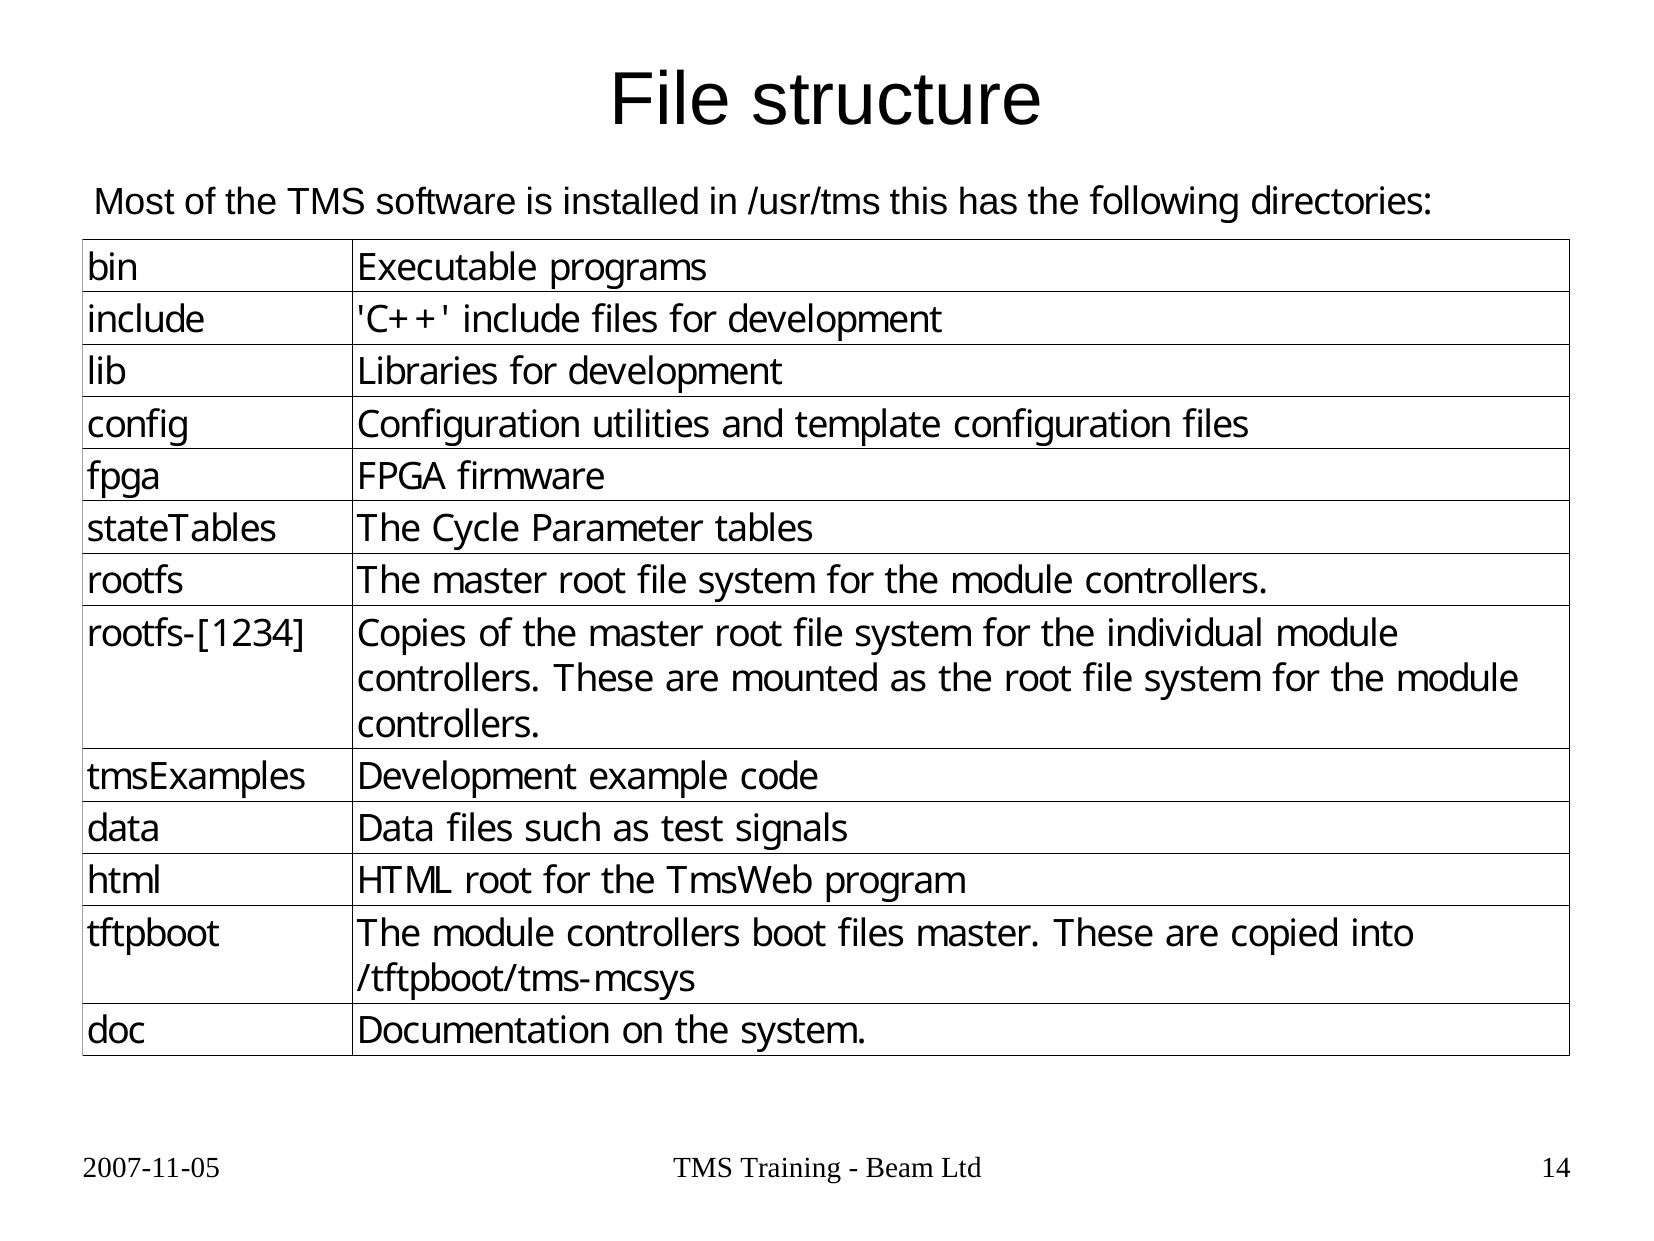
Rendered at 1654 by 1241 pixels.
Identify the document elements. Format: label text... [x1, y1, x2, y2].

title File structure [82, 49, 1571, 148]
chart [82, 177, 1570, 1123]
